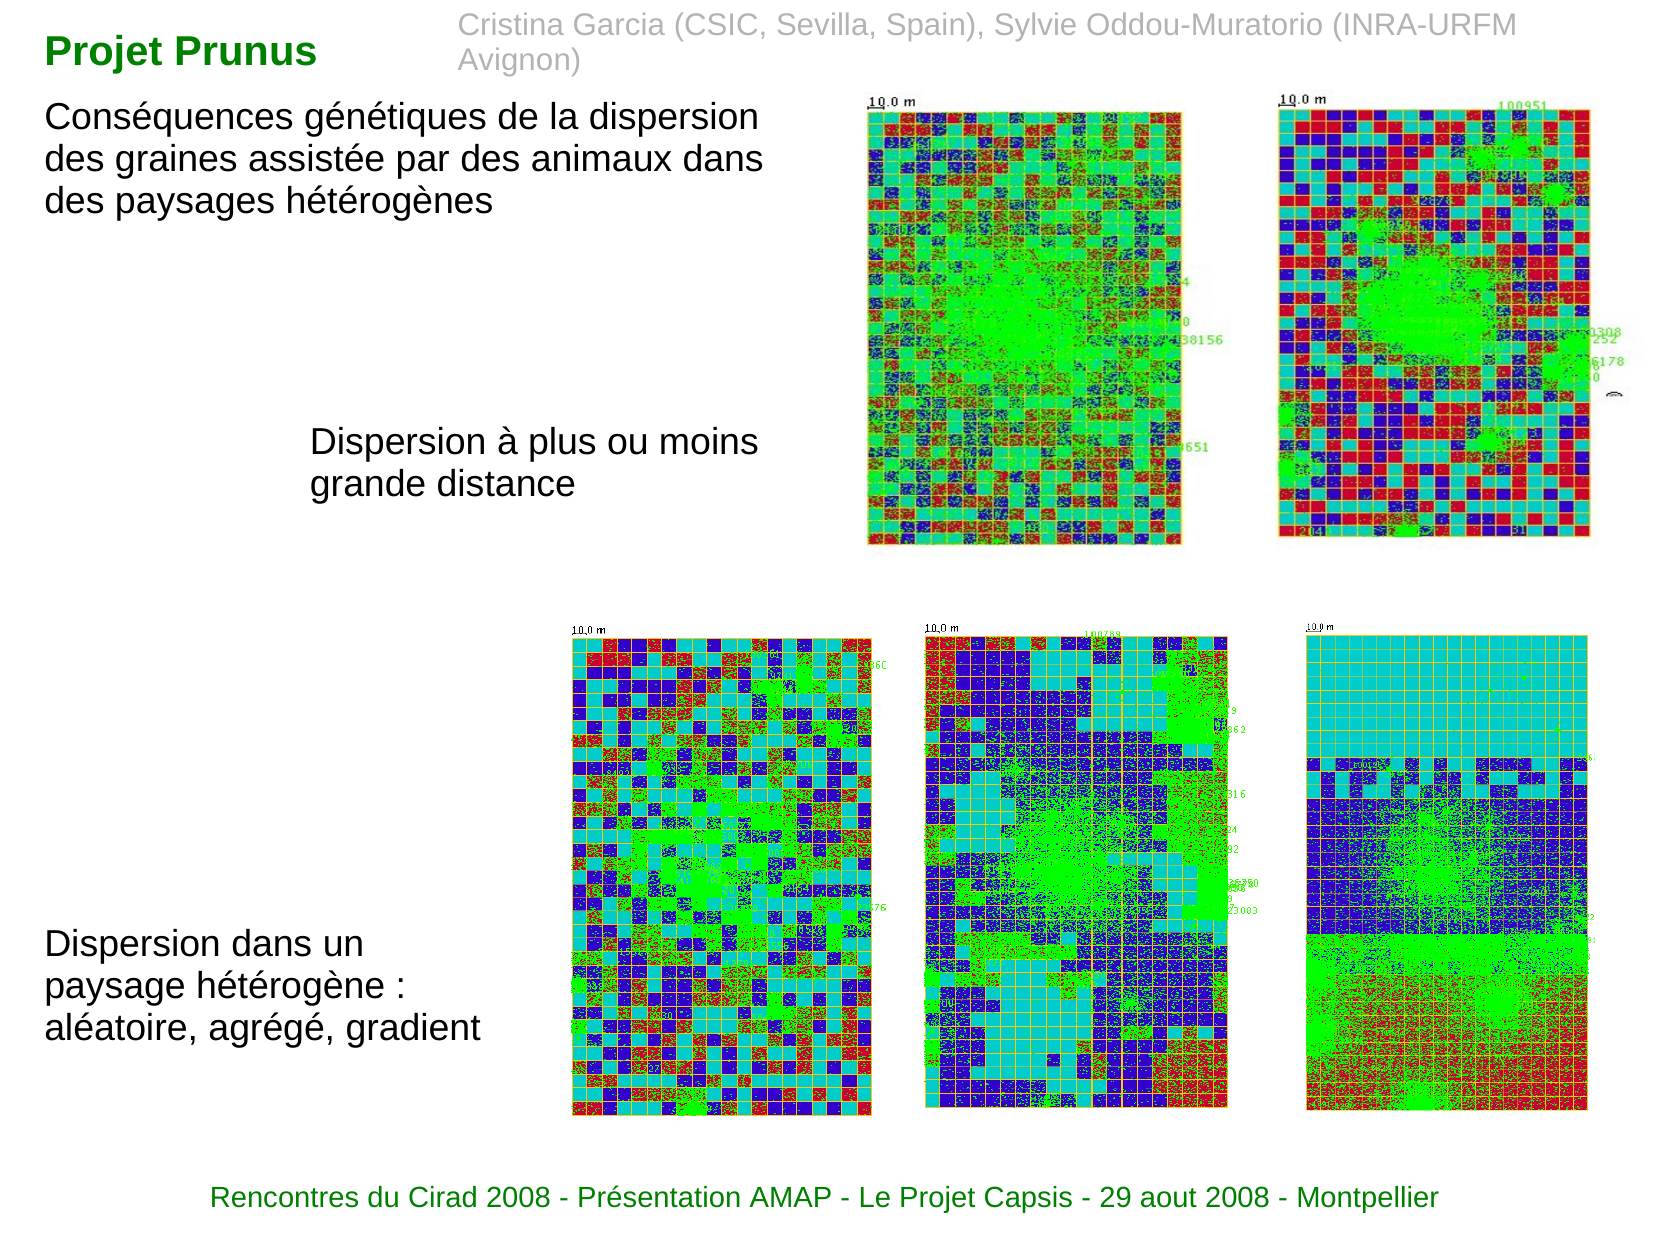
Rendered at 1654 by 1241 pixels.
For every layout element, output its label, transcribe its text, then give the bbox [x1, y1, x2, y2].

picture [1299, 620, 1595, 1123]
text_box Projet Prunus [29, 19, 443, 88]
picture [856, 88, 1231, 577]
text_box Dispersion à plus ou moins grande distance [295, 413, 857, 522]
picture [1260, 89, 1645, 563]
text_box Cristina Garcia (CSIC, Sevilla, Spain), Sylvie Oddou-Muratorio (INRA-URFM Avignon) [442, 0, 1654, 54]
text_box Dispersion dans un paysage hétérogène : aléatoire, agrégé, gradient [29, 915, 502, 1070]
text_box Conséquences génétiques de la dispersion des graines assistée par des animaux dans des paysages hétérogènes [29, 88, 798, 243]
picture [561, 620, 886, 1123]
picture [915, 620, 1270, 1123]
